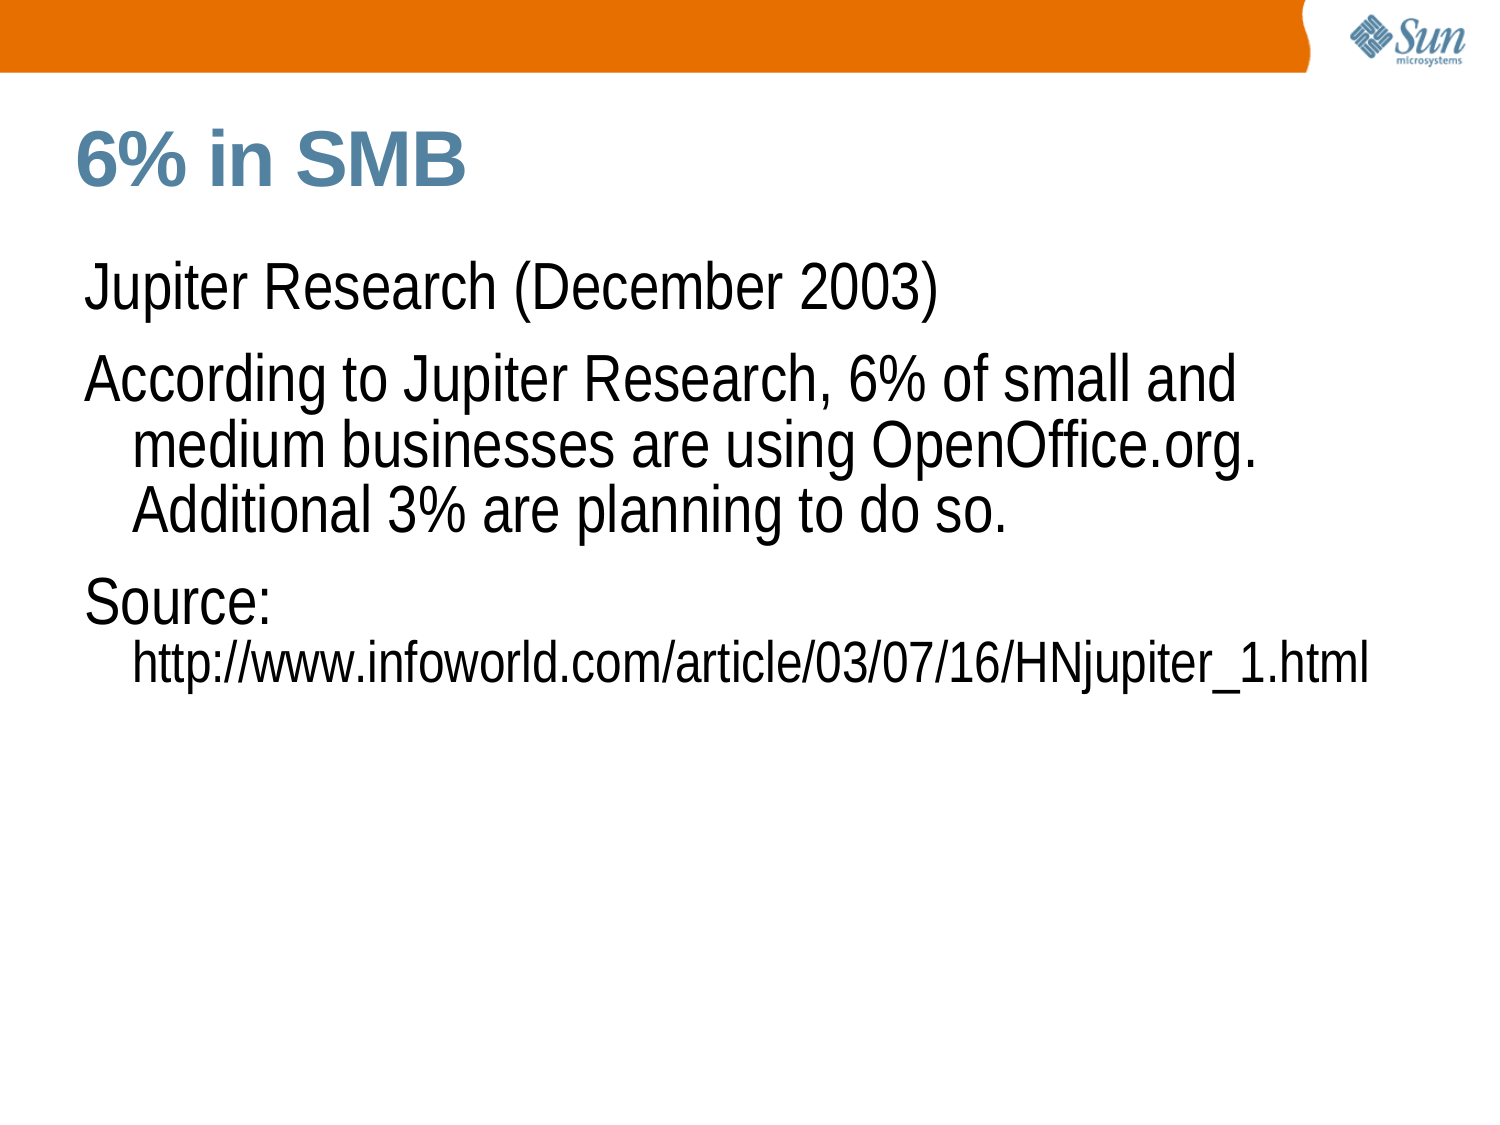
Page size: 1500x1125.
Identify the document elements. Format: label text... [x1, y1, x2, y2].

list Jupiter Research (December 2003) According to Jupiter Research, 6% of small and medium businesses are using OpenOffice.org. Additional 3% are planning to do so. Source: http://www.infoworld.com/article/03/07/16/HNjupiter_1.html [64, 257, 1402, 1017]
title 6% in SMB [75, 122, 1438, 228]
picture [0, 0, 1500, 75]
